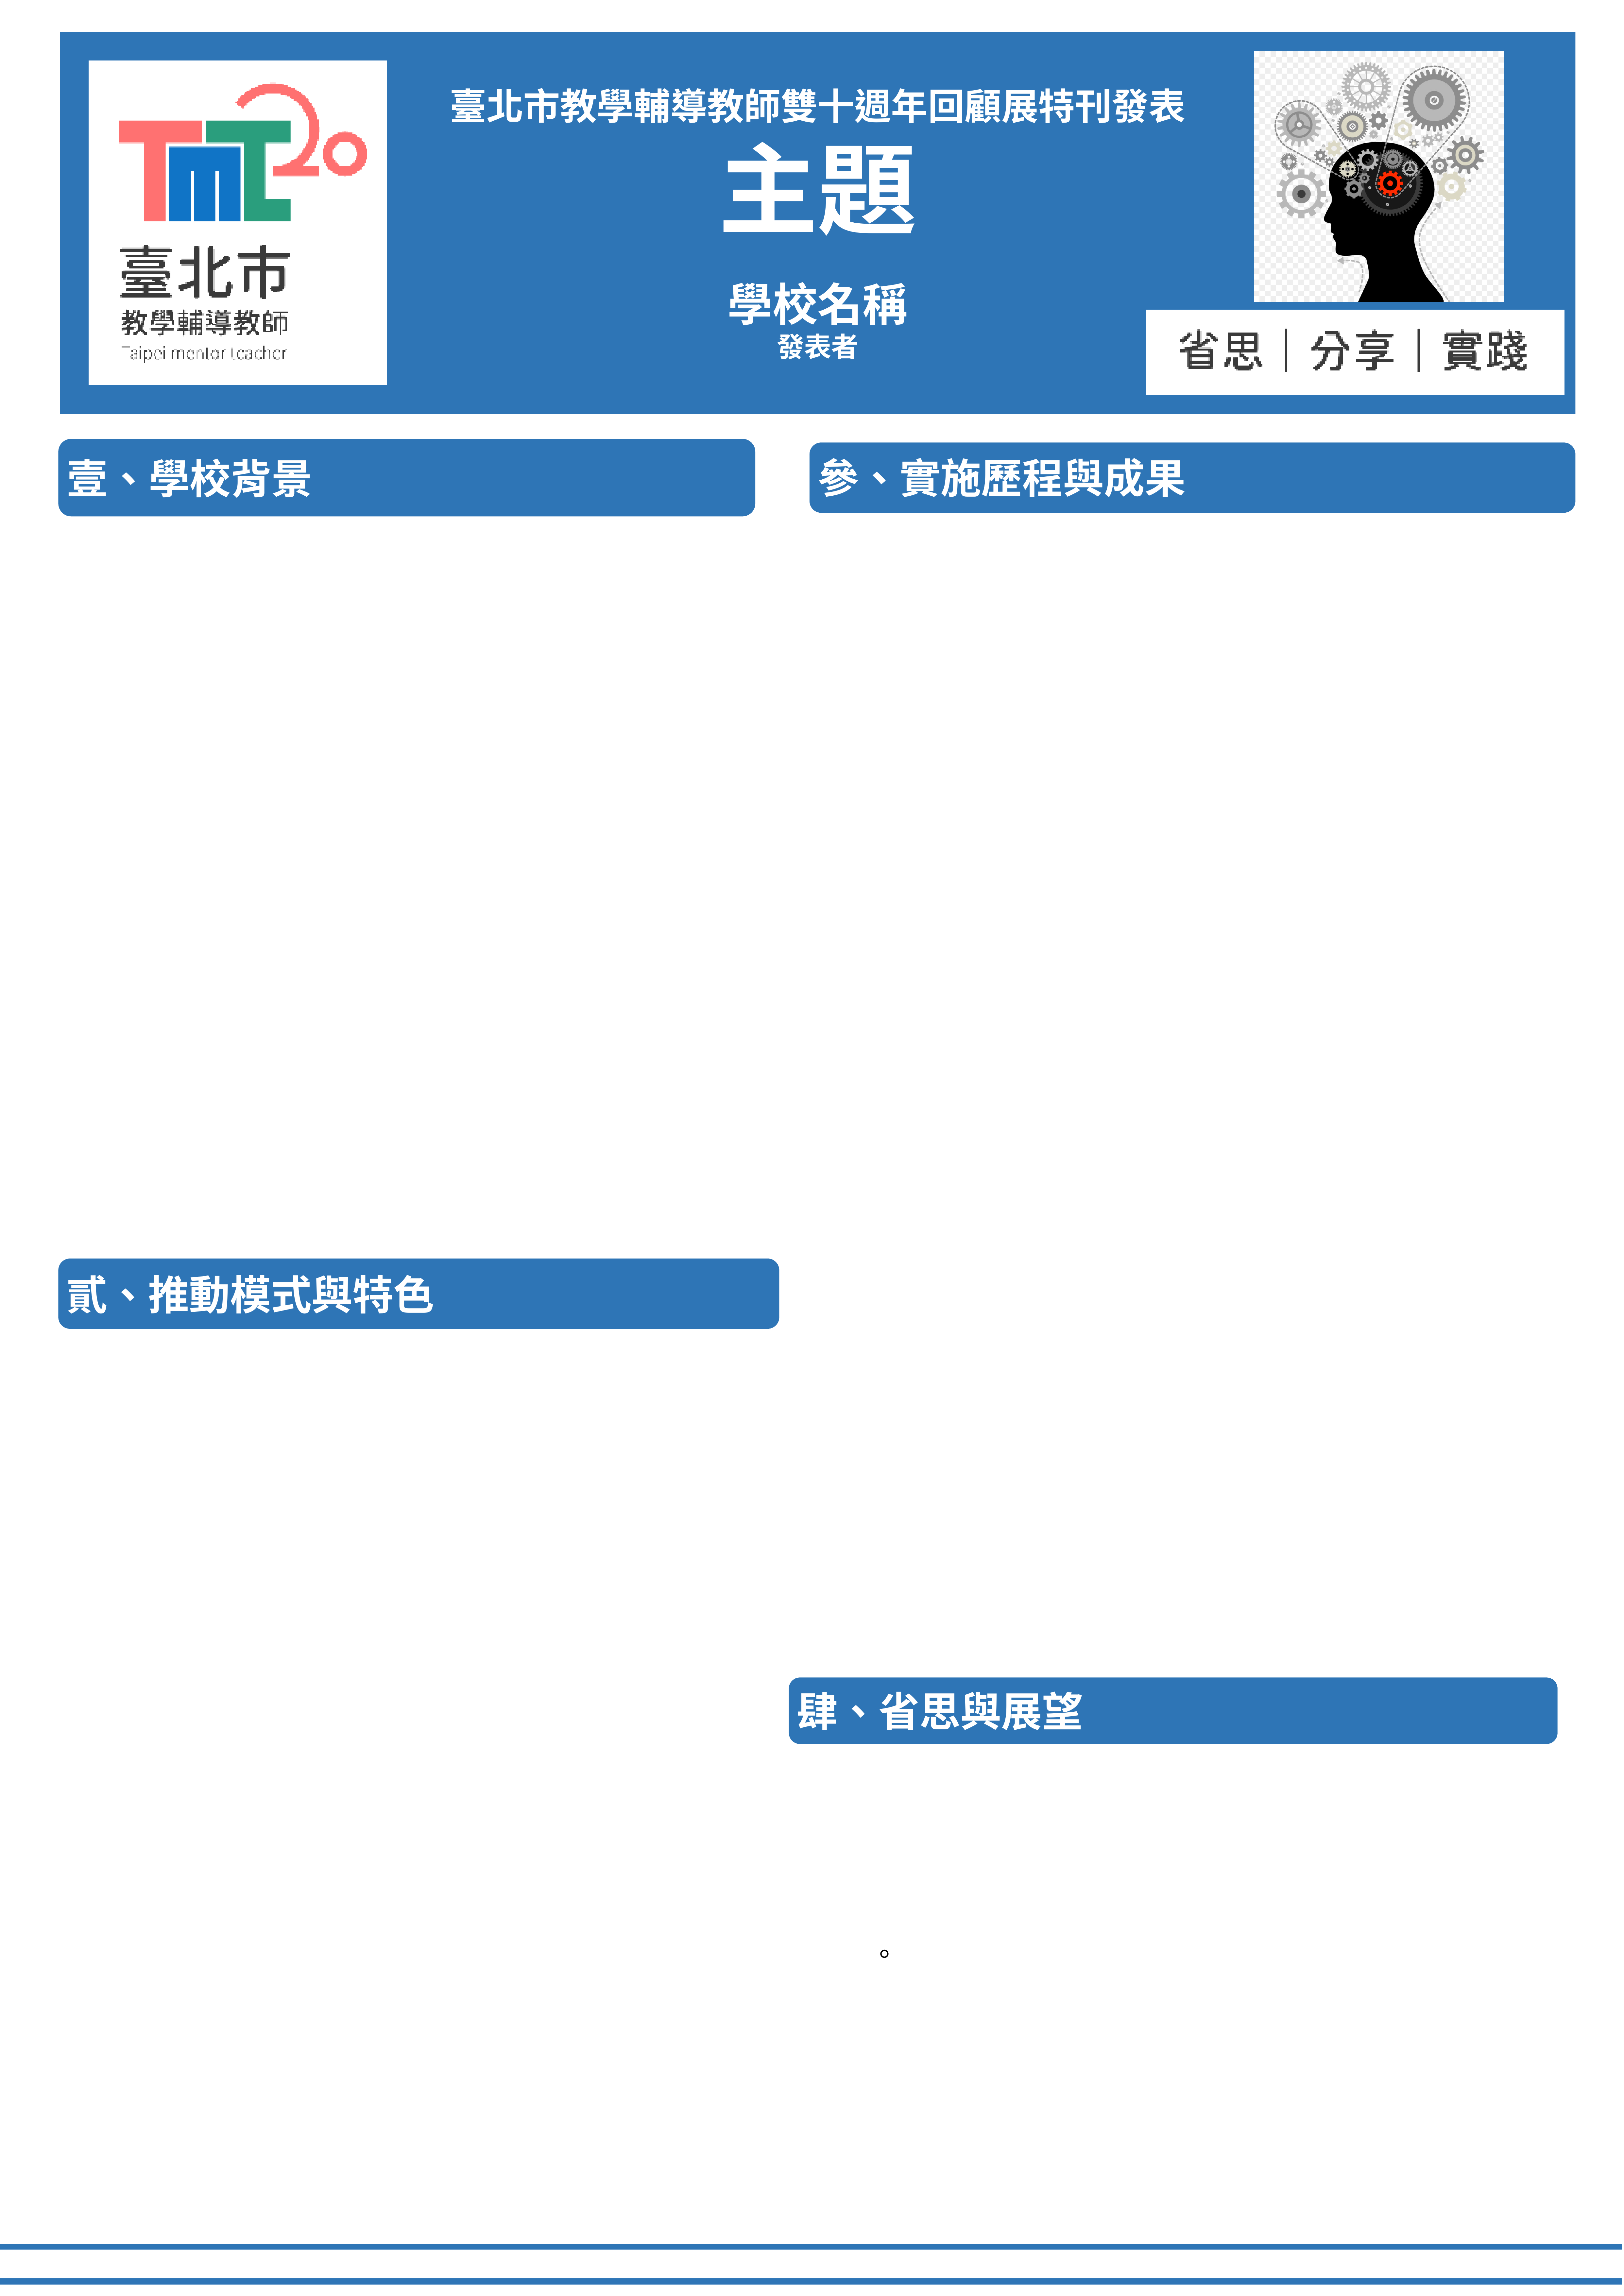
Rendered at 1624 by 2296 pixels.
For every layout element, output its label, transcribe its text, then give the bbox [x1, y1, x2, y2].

picture [89, 60, 387, 385]
text_box 參、實施歷程與成果 [809, 442, 1576, 513]
text_box 壹、學校背景 [58, 439, 756, 517]
picture [1254, 51, 1504, 302]
list 。 [809, 1935, 1576, 2239]
picture [1146, 310, 1564, 395]
text_box 貳、推動模式與特色 [58, 1259, 779, 1329]
title 臺北市教學輔導教師雙十週年回顧展特刊發表 主題 學校名稱 發表者 [60, 32, 1576, 414]
text_box 肆、省思與展望 [789, 1677, 1558, 1744]
